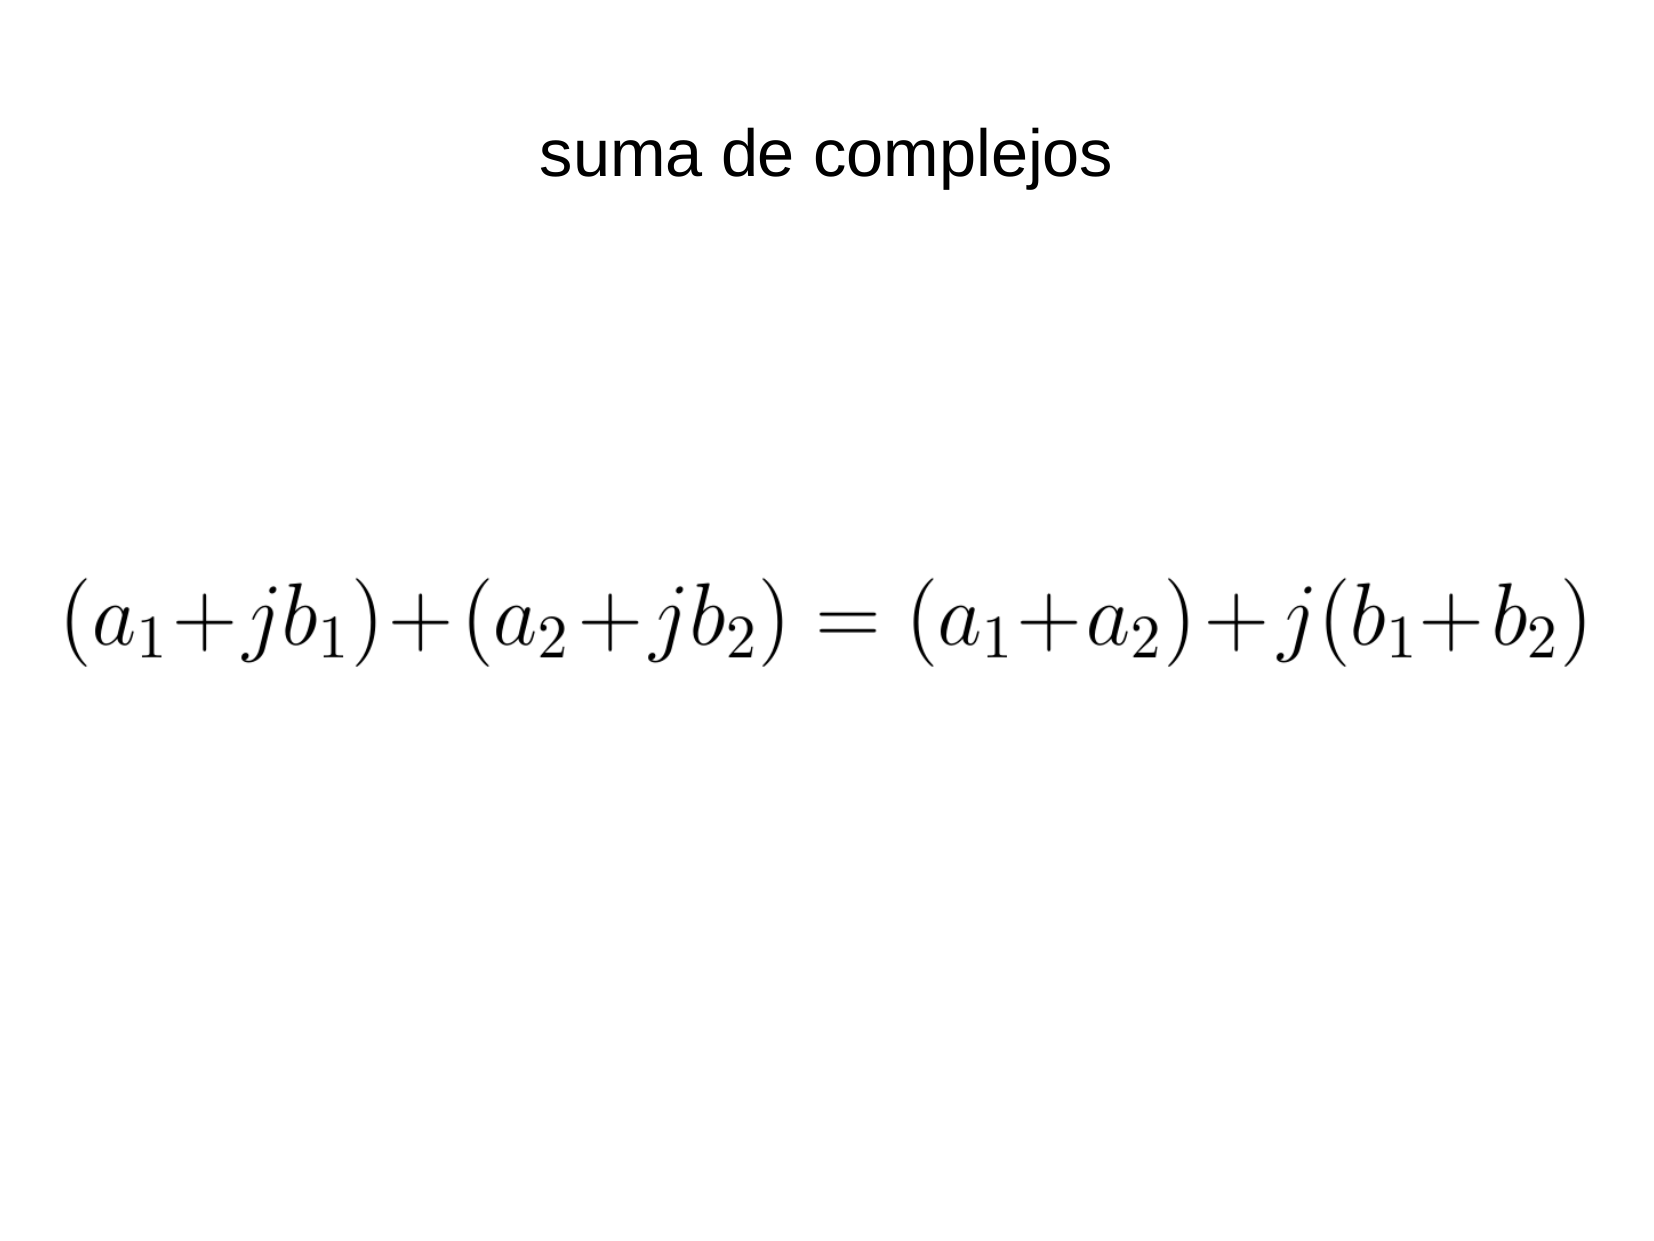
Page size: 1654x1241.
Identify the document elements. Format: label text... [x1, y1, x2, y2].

title suma de complejos [82, 56, 1571, 250]
picture [61, 565, 1592, 682]
